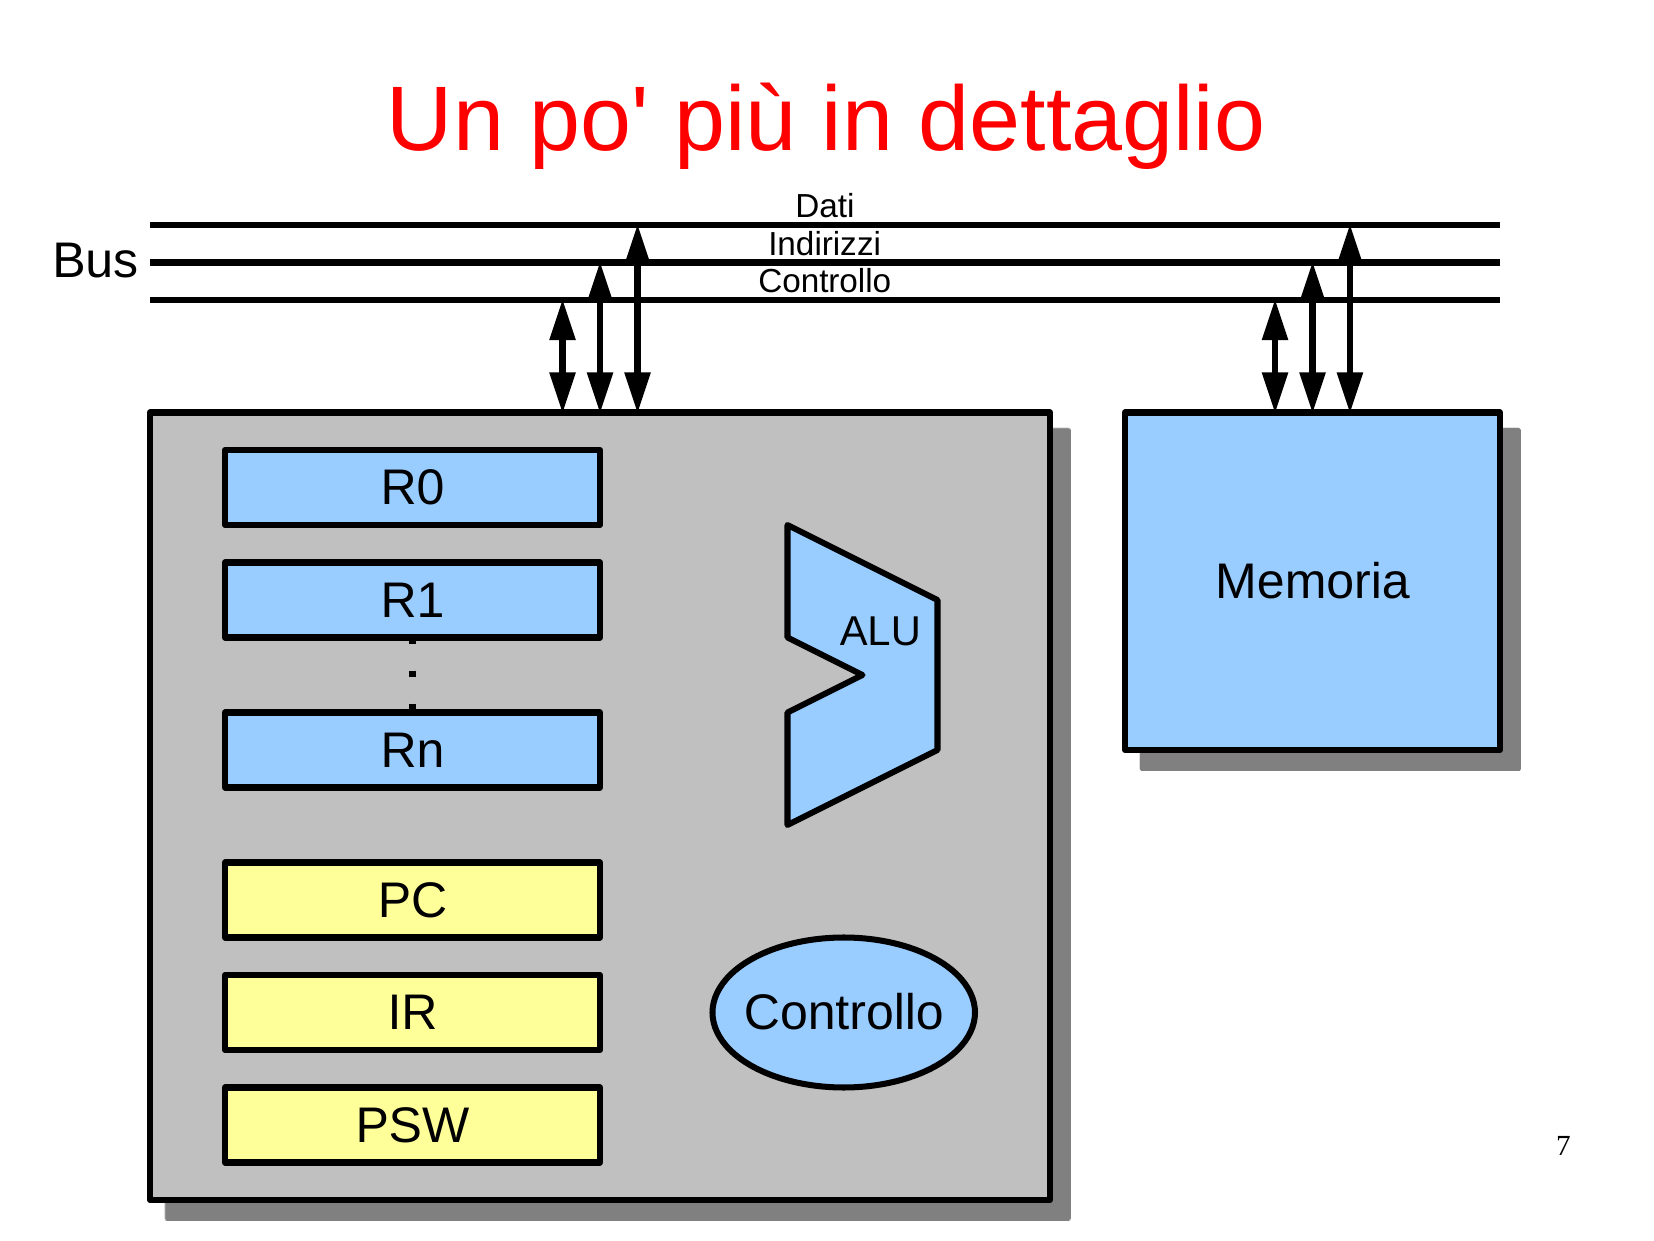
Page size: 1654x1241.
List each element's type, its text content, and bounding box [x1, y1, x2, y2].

text_box R0 [225, 450, 601, 526]
text_box Bus [37, 225, 154, 297]
text_box PC [225, 862, 601, 938]
text_box Memoria [1125, 412, 1501, 751]
text_box R1 [225, 562, 601, 638]
text_box ALU [825, 600, 953, 672]
text_box PSW [225, 1087, 601, 1163]
title Un po' più in dettaglio [82, 49, 1571, 188]
text_box Controllo [712, 937, 976, 1088]
text_box IR [225, 975, 601, 1051]
text_box [150, 412, 1051, 1201]
text_box Rn [225, 712, 601, 788]
